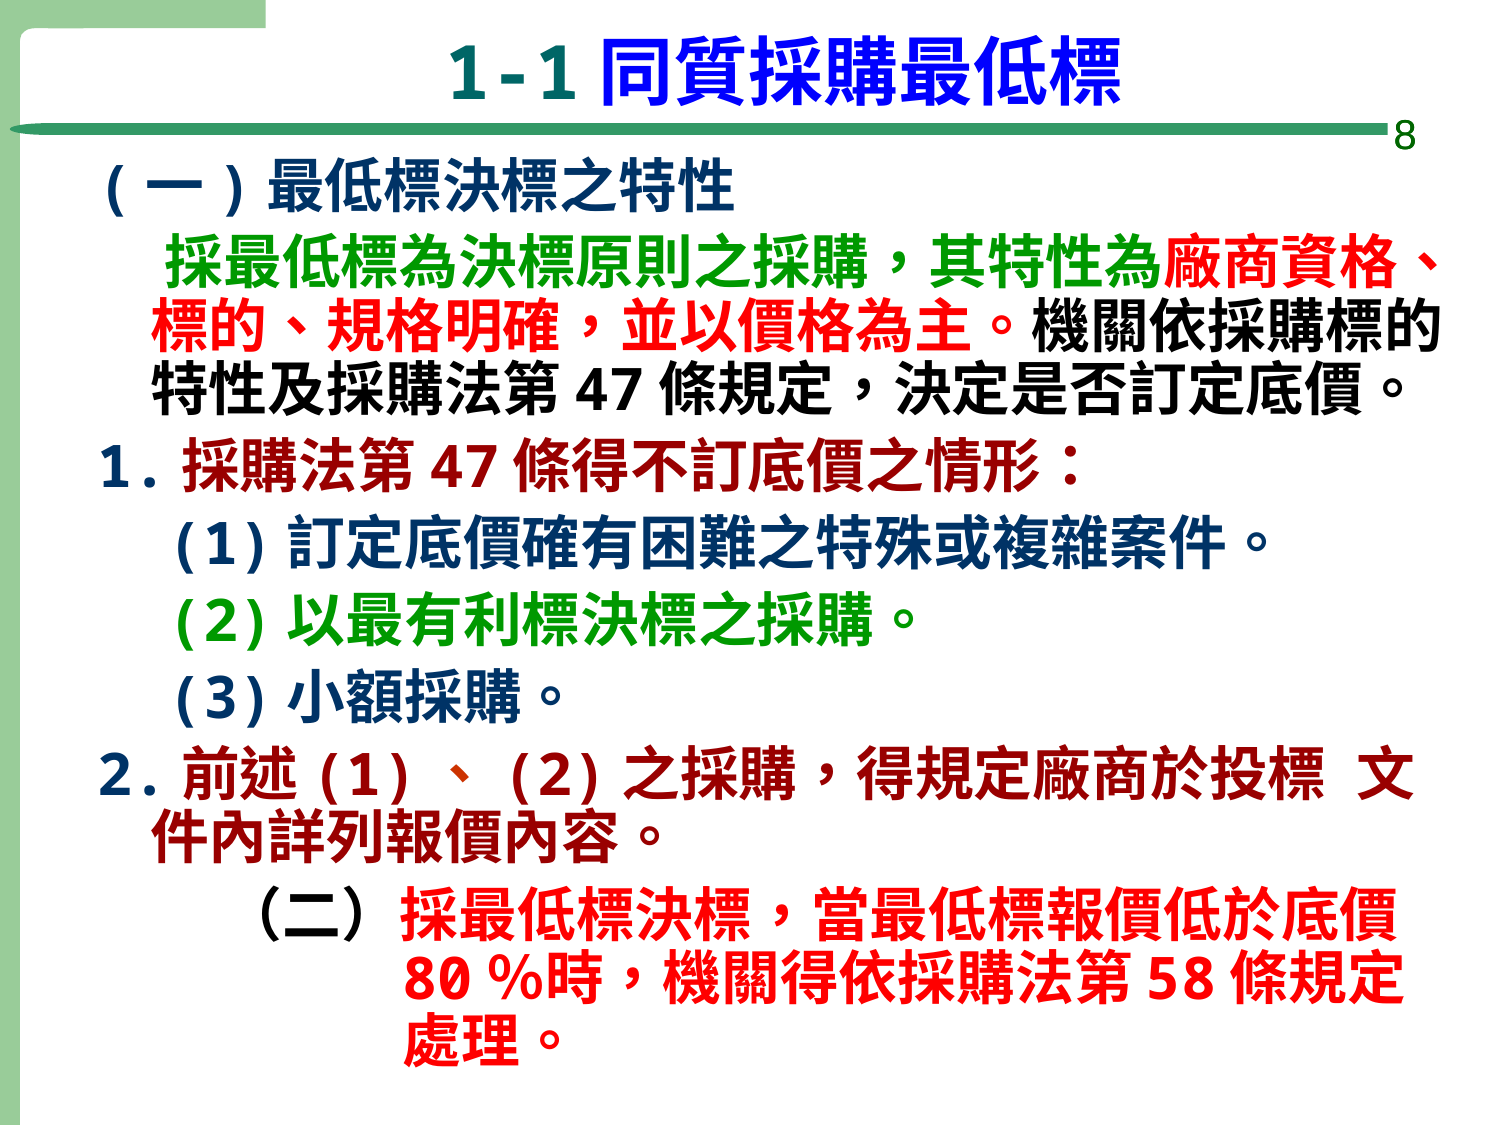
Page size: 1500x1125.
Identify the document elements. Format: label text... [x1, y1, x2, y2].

list (一)最低標決標之特性 採最低標為決標原則之採購，其特性為廠商資格、標的、規格明確，並以價格為主。機關依採購標的特性及採購法第47條規定，決定是否訂定底價。 1.採購法第47條得不訂底價之情形： (1)訂定底價確有困難之特殊或複雜案件。 (2)以最有利標決標之採購。 (3)小額採購。 2.前述(1)、(2)之採購，得規定廠商於投標 文件內詳列報價內容。 （二）採最低標決標，當最低標報價低於底價80％時，機關得依採購法第58條規定處理。 [29, 148, 1471, 1097]
text_box [1378, 90, 1491, 166]
title 1-1同質採購最低標 [75, 0, 1424, 126]
